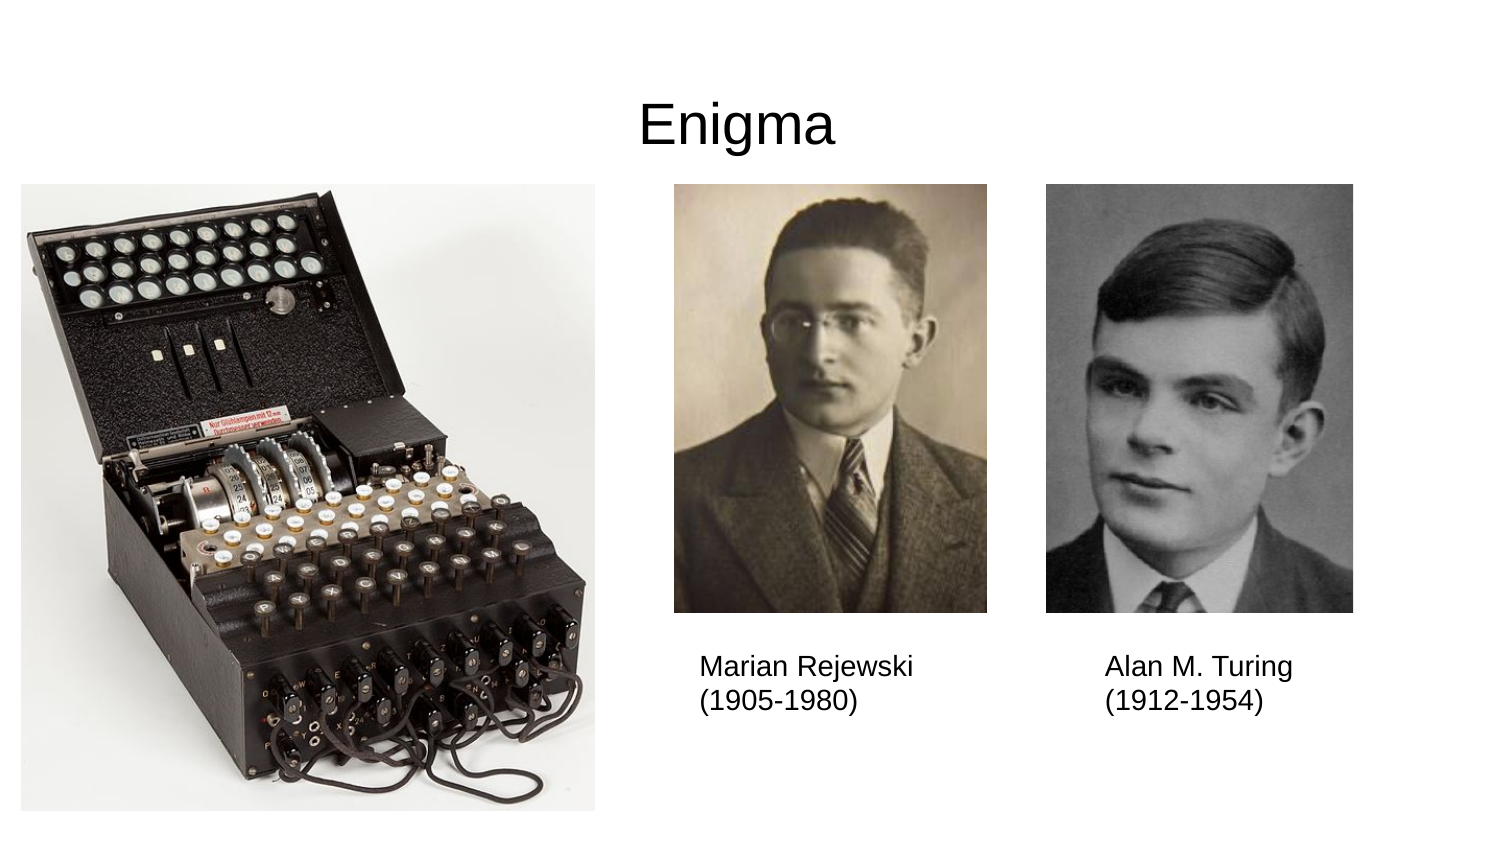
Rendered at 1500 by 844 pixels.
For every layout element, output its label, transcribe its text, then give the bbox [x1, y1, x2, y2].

text_box Alan M. Turing (1912-1954) [1089, 631, 1364, 758]
picture [674, 184, 987, 613]
title Enigma [623, 71, 877, 166]
picture [21, 184, 595, 811]
text_box Marian Rejewski (1905-1980) [684, 631, 959, 758]
picture [1046, 184, 1354, 613]
